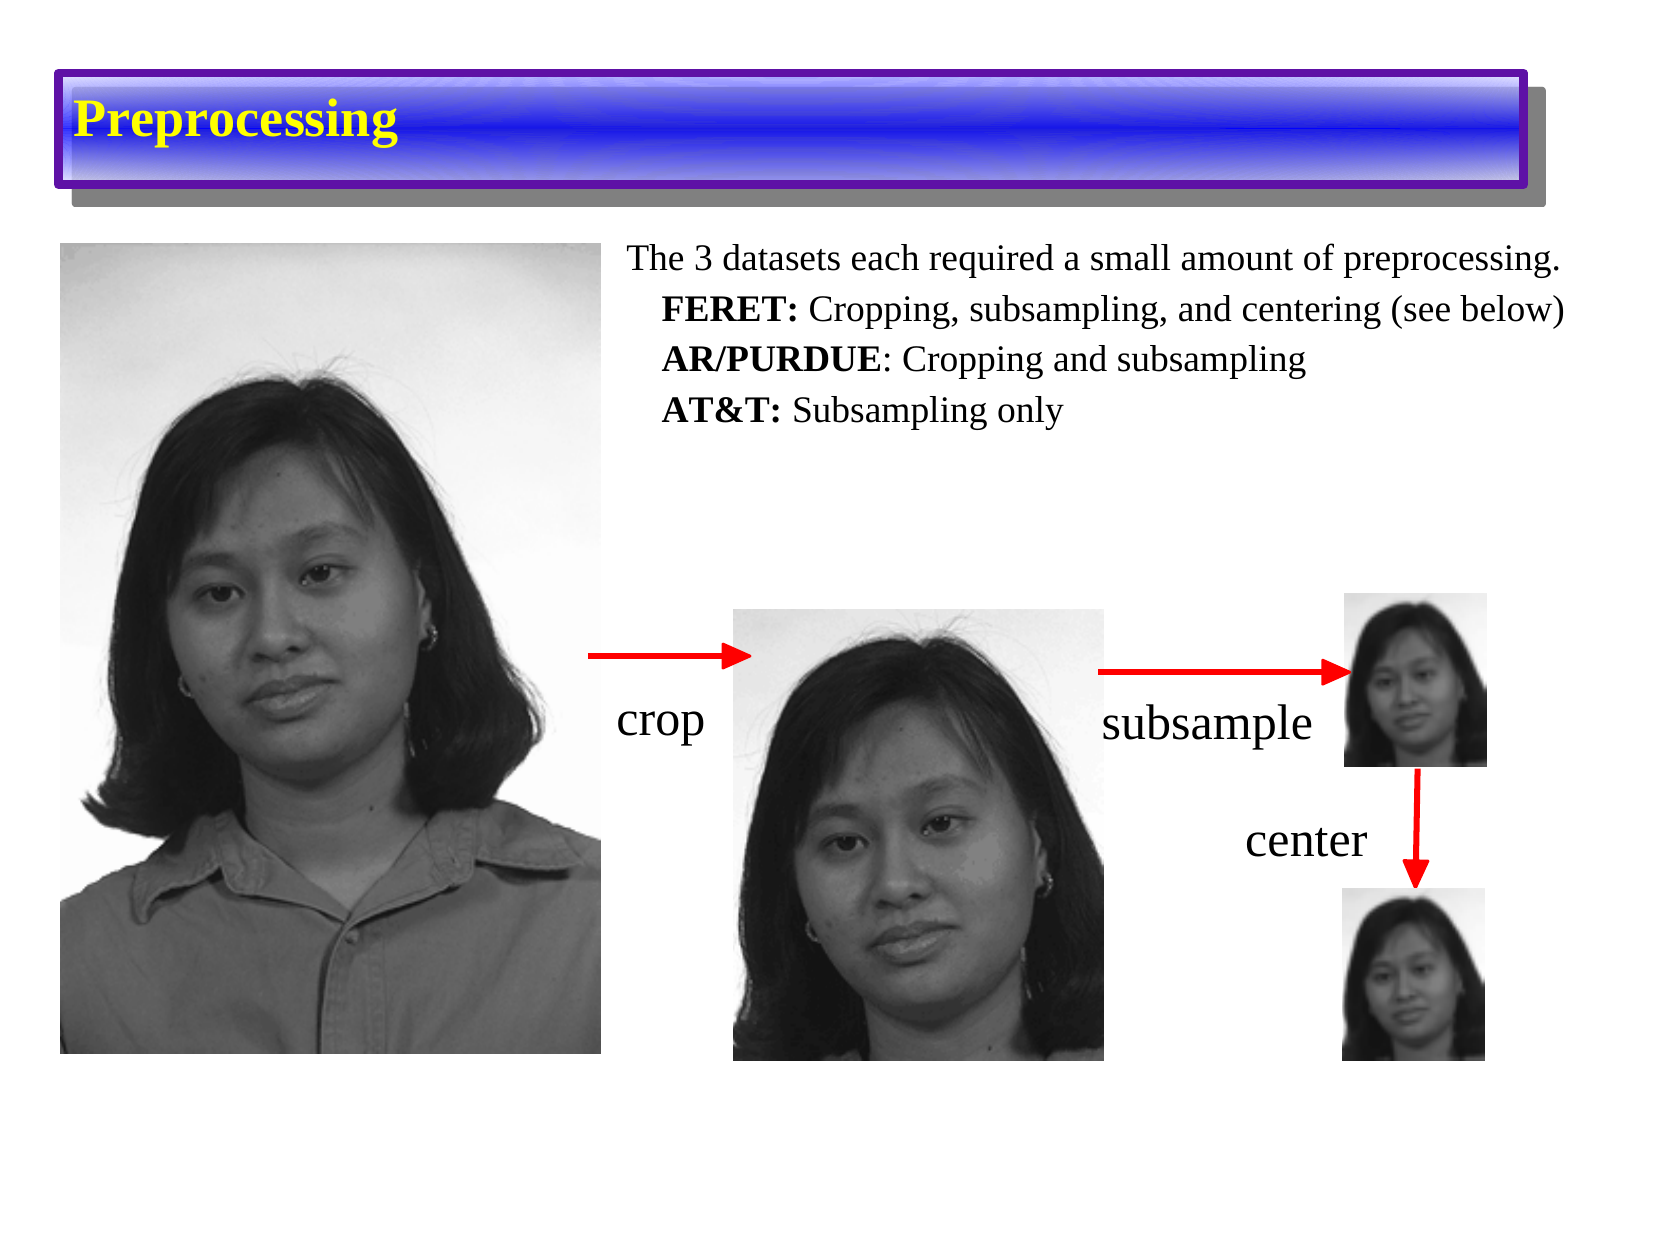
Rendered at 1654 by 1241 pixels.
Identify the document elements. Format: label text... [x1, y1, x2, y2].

text_box center [1245, 812, 1391, 873]
picture [733, 609, 1104, 1051]
picture [1342, 888, 1485, 1051]
text_box [162, 1051, 1654, 1113]
picture [1344, 593, 1487, 767]
text_box The 3 datasets each required a small amount of preprocessing. FERET: Cropping, subsampling, and centering (see below) AR/PURDUE: Cropping and subsampling AT&T: Subsampling only [626, 237, 1609, 460]
text_box subsample [1079, 695, 1335, 756]
text_box crop [592, 690, 717, 752]
picture [60, 243, 601, 1054]
text_box Preprocessing [58, 72, 1524, 185]
